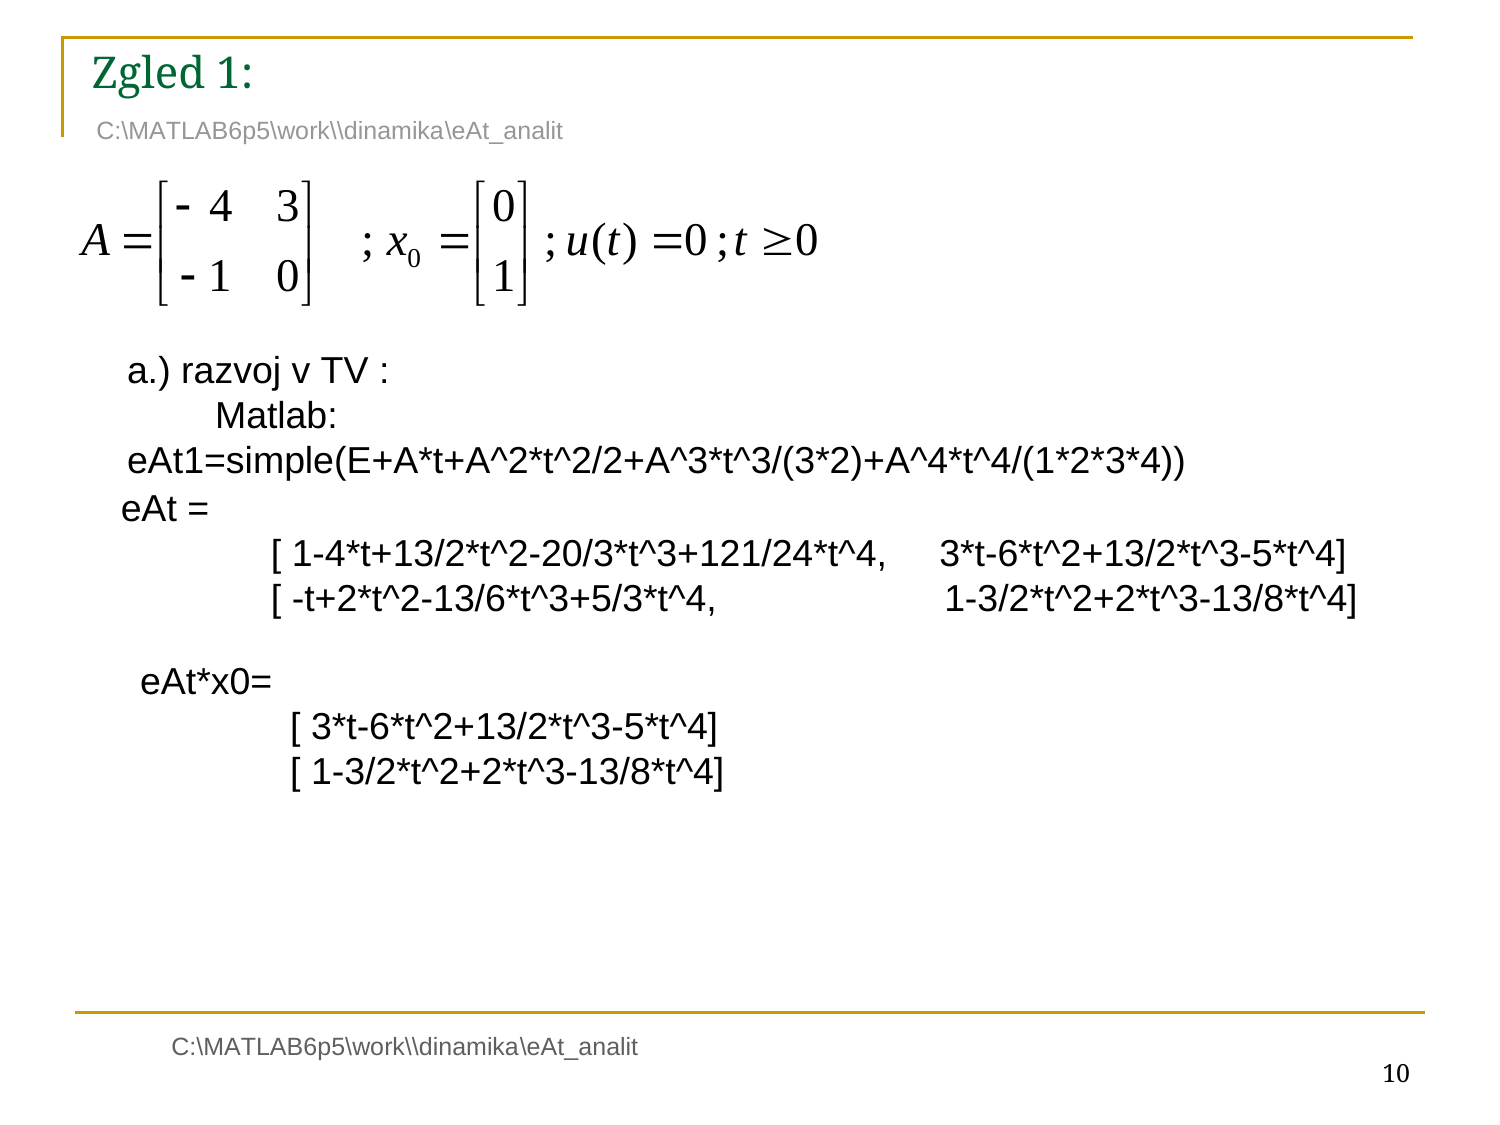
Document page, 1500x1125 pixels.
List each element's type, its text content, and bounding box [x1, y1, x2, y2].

text_box eAt*x0= [ 3*t-6*t^2+13/2*t^3-5*t^4] [ 1-3/2*t^2+2*t^3-13/8*t^4] [125, 649, 1012, 800]
text_box eAt = [ 1-4*t+13/2*t^2-20/3*t^3+121/24*t^4, 3*t-6*t^2+13/2*t^3-5*t^4] [ -t+2*t^2-13/6*t^3+5/3*t^4, 1-3/2*t^2+2*t^3-13/8*t^4] [106, 476, 1453, 627]
text_box C:\MATLAB6p5\work\\dinamika\eAt_analit [156, 1022, 654, 1069]
text_box C:\MATLAB6p5\work\\dinamika\eAt_analit [81, 107, 579, 153]
title Zgled 1: [76, 37, 1427, 130]
text_box <number> [1074, 1024, 1426, 1100]
text_box a.) razvoj v TV : Matlab: eAt1=simple(E+A*t+A^2*t^2/2+A^3*t^3/(3*2)+A^4*t^4/(1*2*3*4)) [112, 337, 1365, 476]
chart [70, 173, 825, 315]
